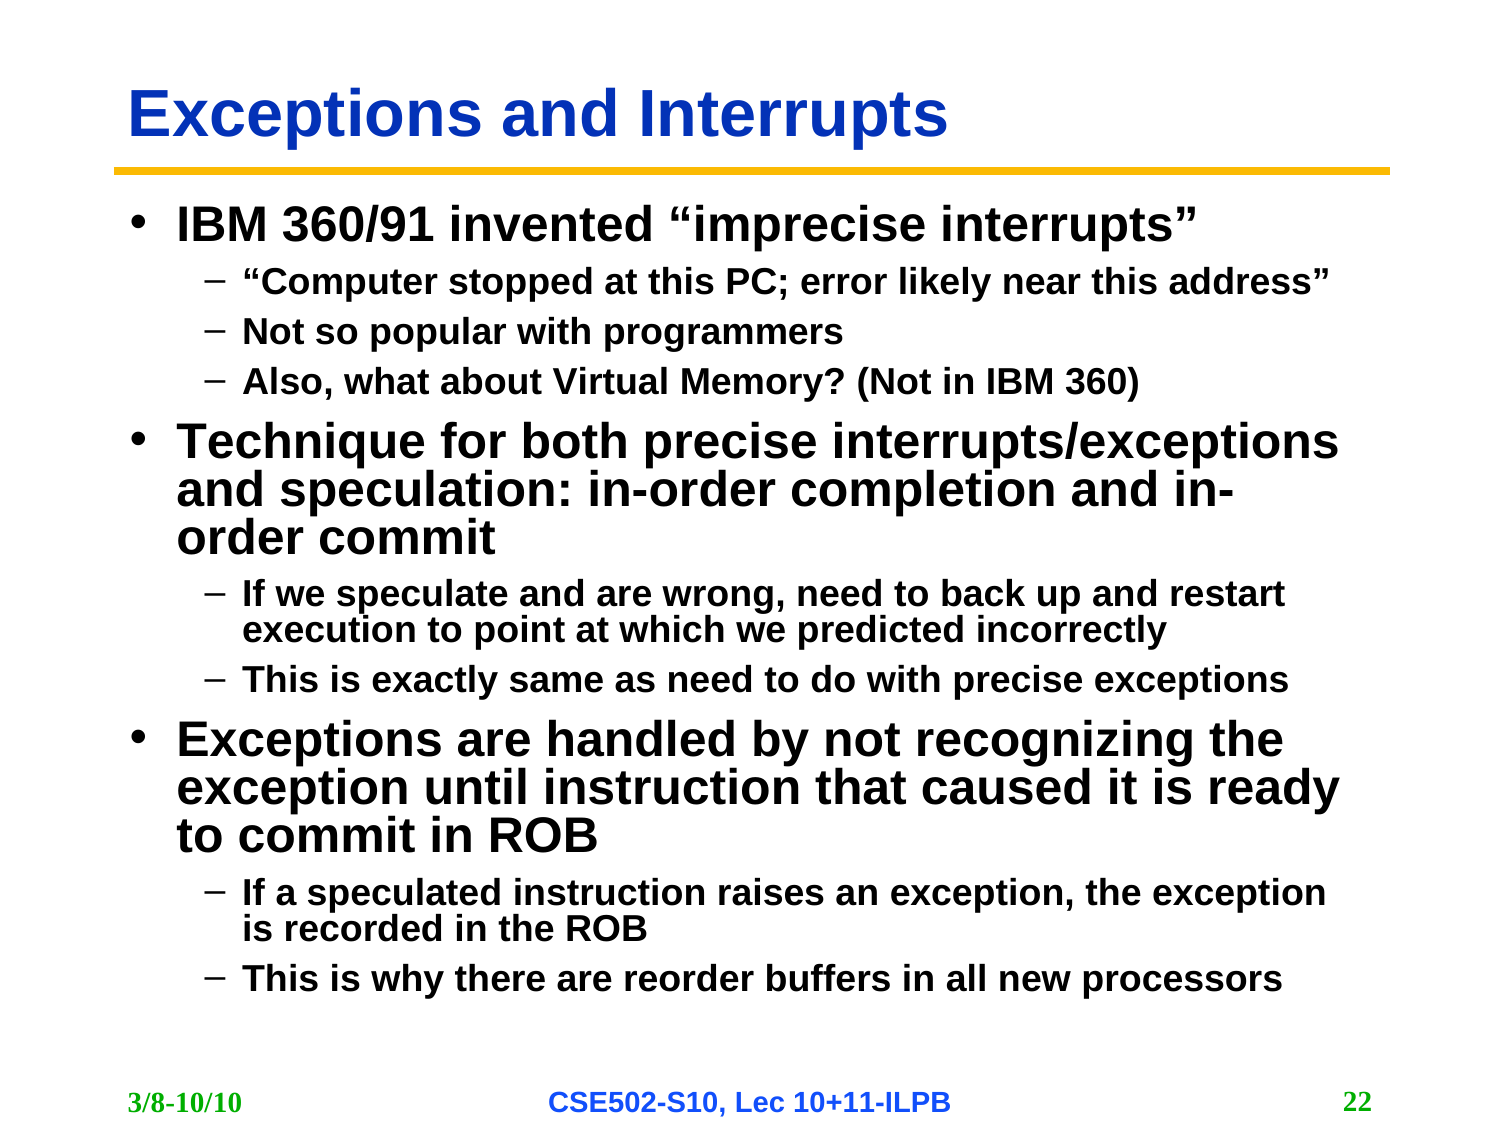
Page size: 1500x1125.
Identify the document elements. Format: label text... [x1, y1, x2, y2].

text_box 3/8-10/10 [112, 1088, 426, 1113]
title Exceptions and Interrupts [112, 54, 1309, 176]
text_box <number> [1074, 1087, 1388, 1113]
text_box CSE502-S10, Lec 10+11-ILPB [512, 1101, 988, 1113]
list IBM 360/91 invented “imprecise interrupts” “Computer stopped at this PC; error likely near this address” Not so popular with programmers Also, what about Virtual Memory? (Not in IBM 360) Technique for both precise interrupts/exceptions and speculation: in-order completion and in-order commit If we speculate and are wrong, need to back up and restart execution to point at which we predicted incorrectly This is exactly same as need to do with precise exceptions Exceptions are handled by not recognizing the exception until instruction that caused it is ready to commit in ROB If a speculated instruction raises an exception, the exception is recorded in the ROB This is why there are reorder buffers in all new processors [114, 195, 1375, 1101]
